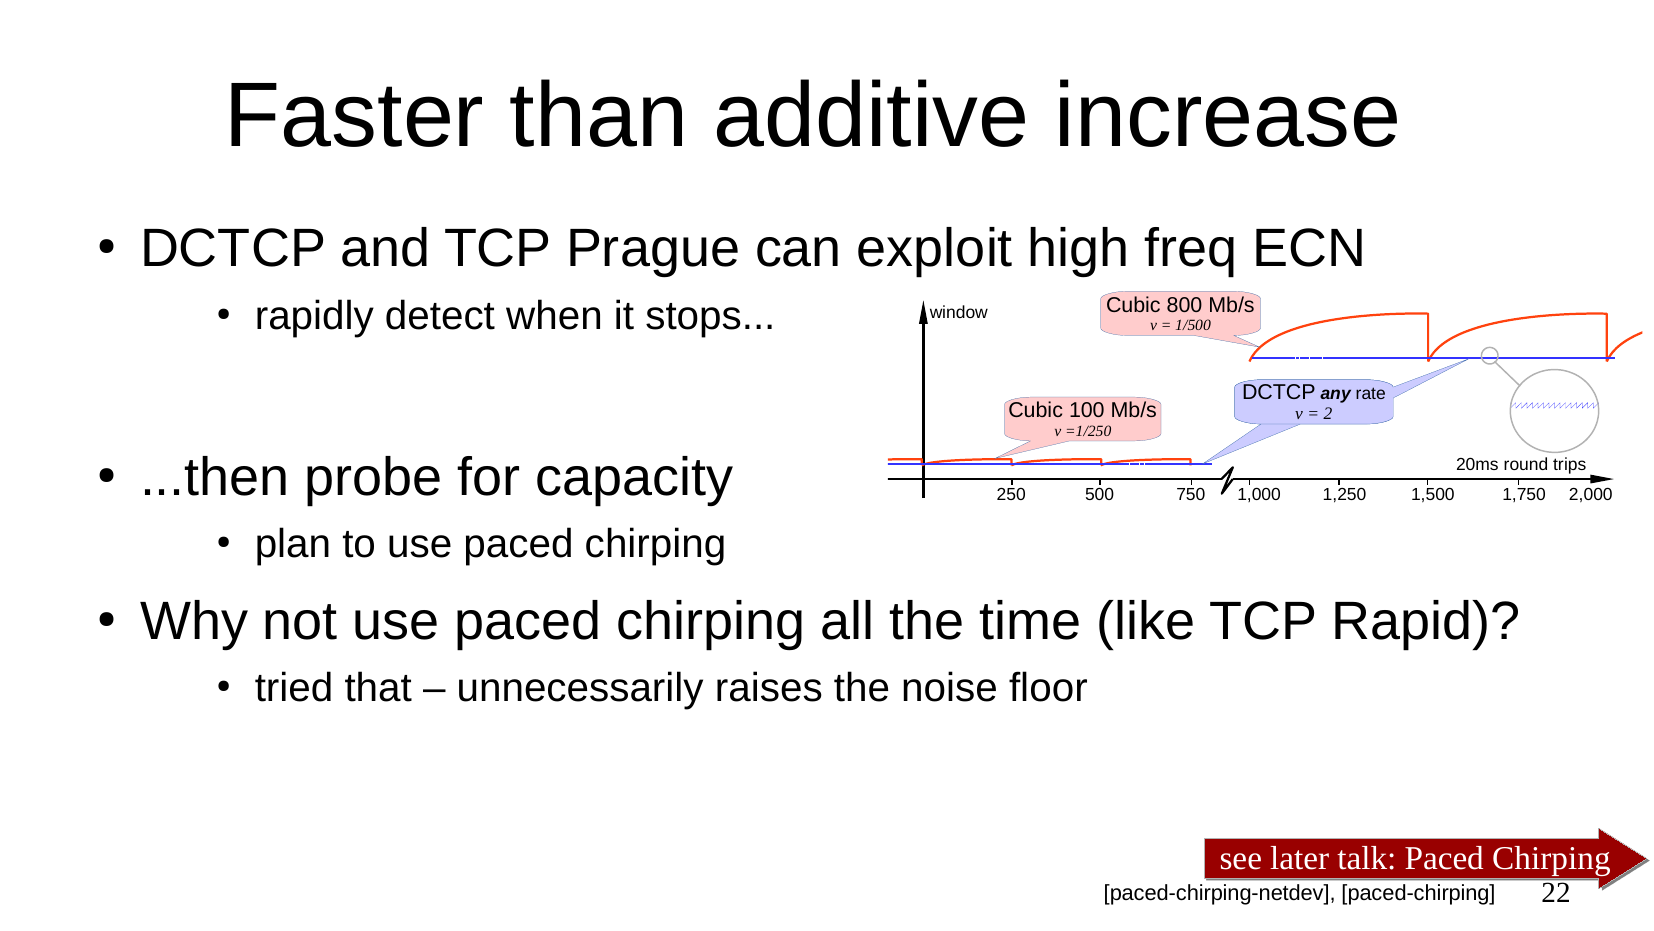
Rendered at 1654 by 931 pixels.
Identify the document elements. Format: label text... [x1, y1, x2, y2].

list DCTCP and TCP Prague can exploit high freq ECN rapidly detect when it stops... ...then probe for capacity plan to use paced chirping Why not use paced chirping all the time (like TCP Rapid)? tried that – unnecessarily raises the noise floor [82, 217, 1571, 758]
text_box see later talk: Paced Chirping [1204, 828, 1647, 889]
picture [887, 291, 1643, 508]
title Faster than additive increase [82, 37, 1571, 193]
text_box [paced-chirping-netdev], [paced-chirping] [1025, 872, 1511, 912]
